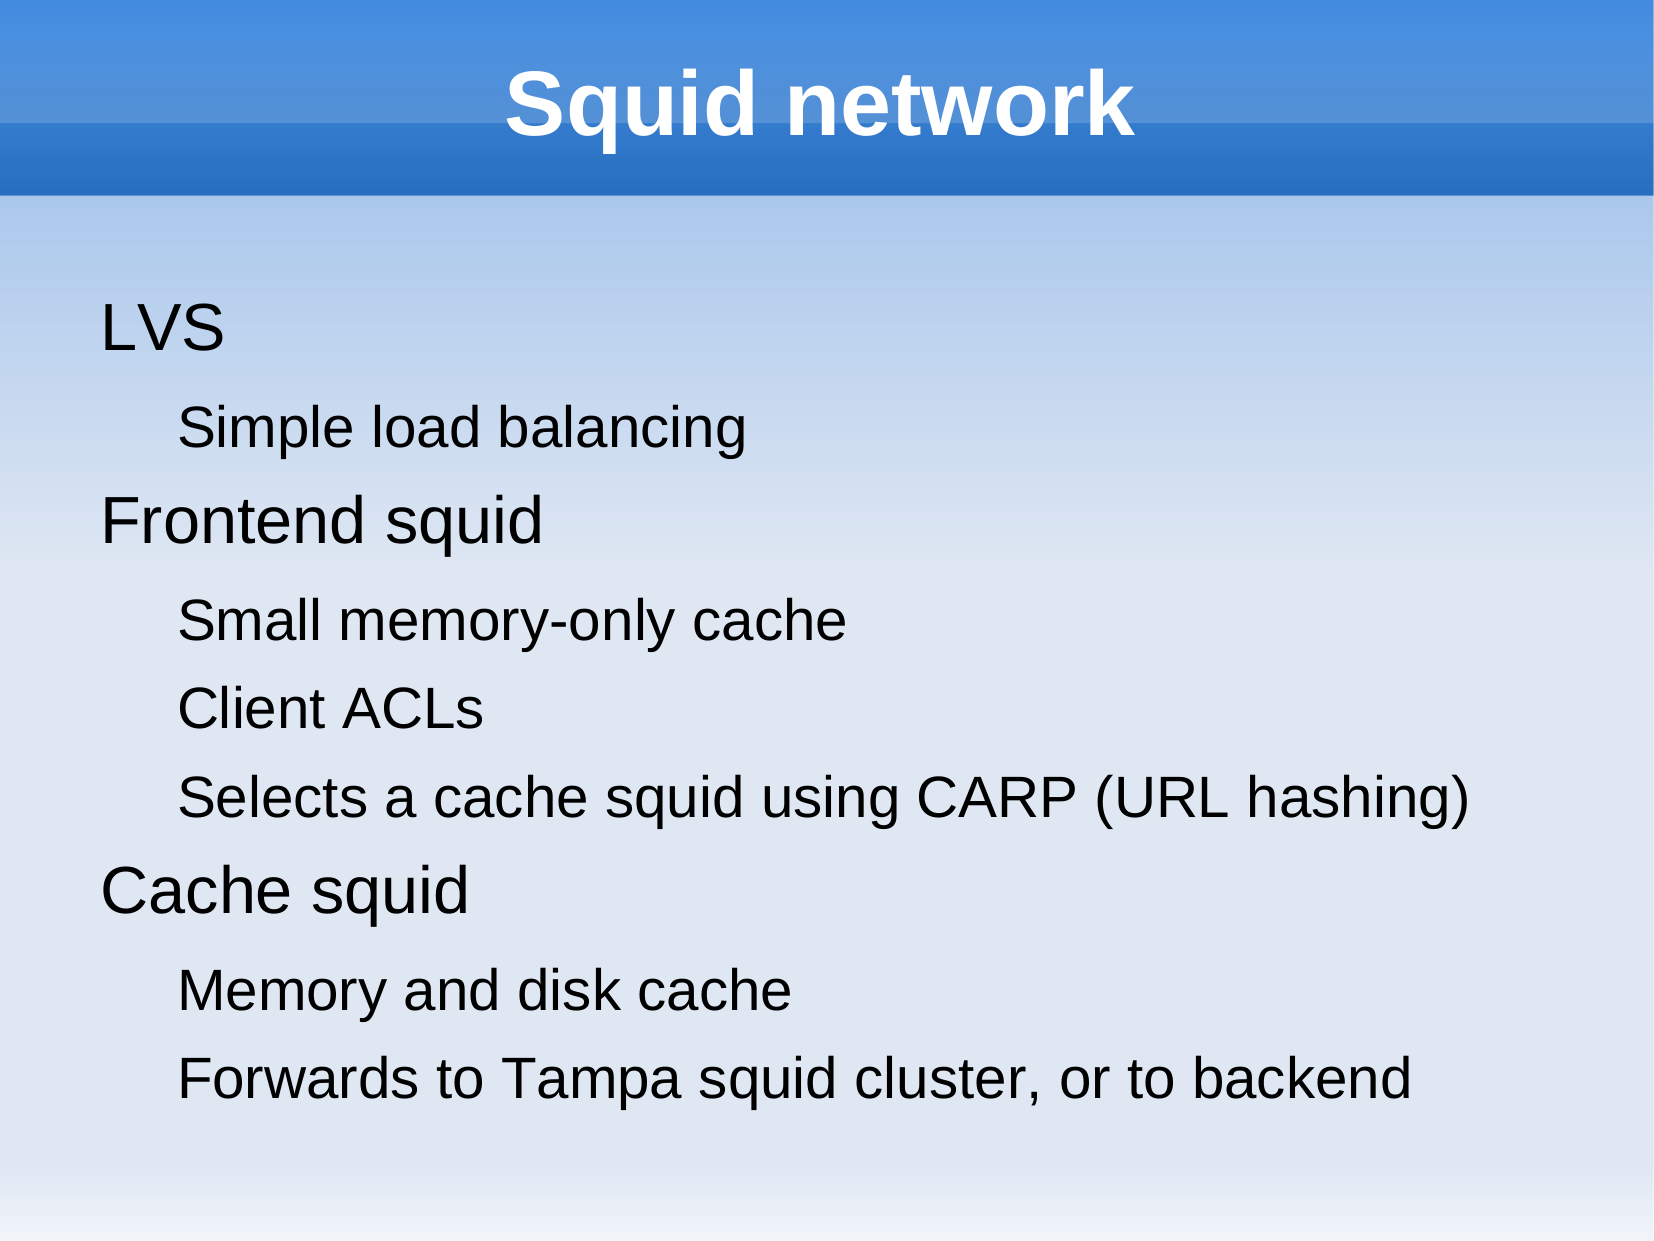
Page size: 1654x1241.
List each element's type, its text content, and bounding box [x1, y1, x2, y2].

list LVS Simple load balancing Frontend squid Small memory-only cache Client ACLs Selects a cache squid using CARP (URL hashing) Cache squid Memory and disk cache Forwards to Tampa squid cluster, or to backend [82, 290, 1571, 1182]
picture [0, 0, 1654, 1241]
title Squid network [76, 0, 1565, 208]
